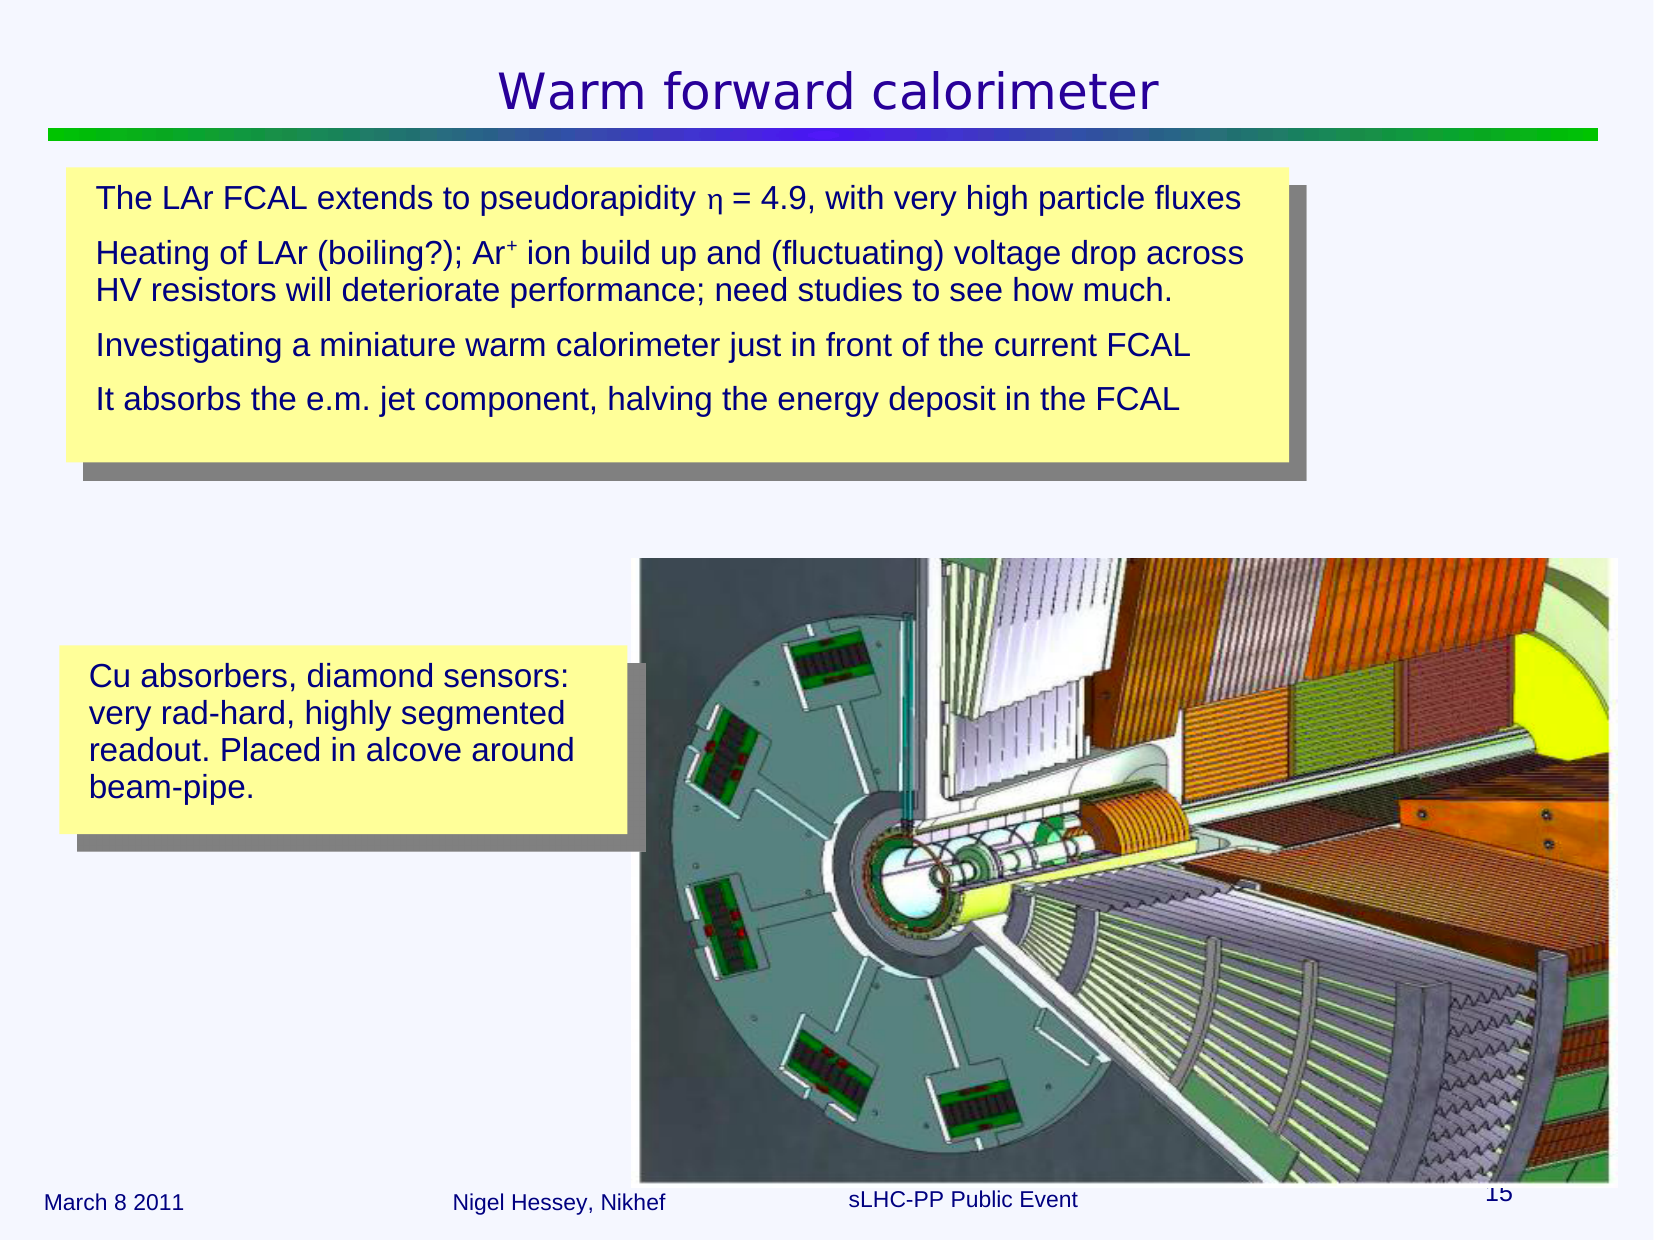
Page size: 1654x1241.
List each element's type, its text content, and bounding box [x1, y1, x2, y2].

text_box The LAr FCAL extends to pseudorapidity  = 4.9, with very high particle fluxes Heating of LAr (boiling?); Ar+ ion build up and (fluctuating) voltage drop across HV resistors will deteriorate performance; need studies to see how much. Investigating a miniature warm calorimeter just in front of the current FCAL It absorbs the e.m. jet component, halving the energy deposit in the FCAL [66, 167, 1290, 463]
picture [48, 128, 95, 141]
picture [631, 558, 1618, 1188]
text_box Cu absorbers, diamond sensors: very rad-hard, highly segmented readout. Placed in alcove around beam-pipe. [59, 645, 628, 835]
title Warm forward calorimeter [95, 37, 1563, 146]
picture [1563, 128, 1598, 141]
